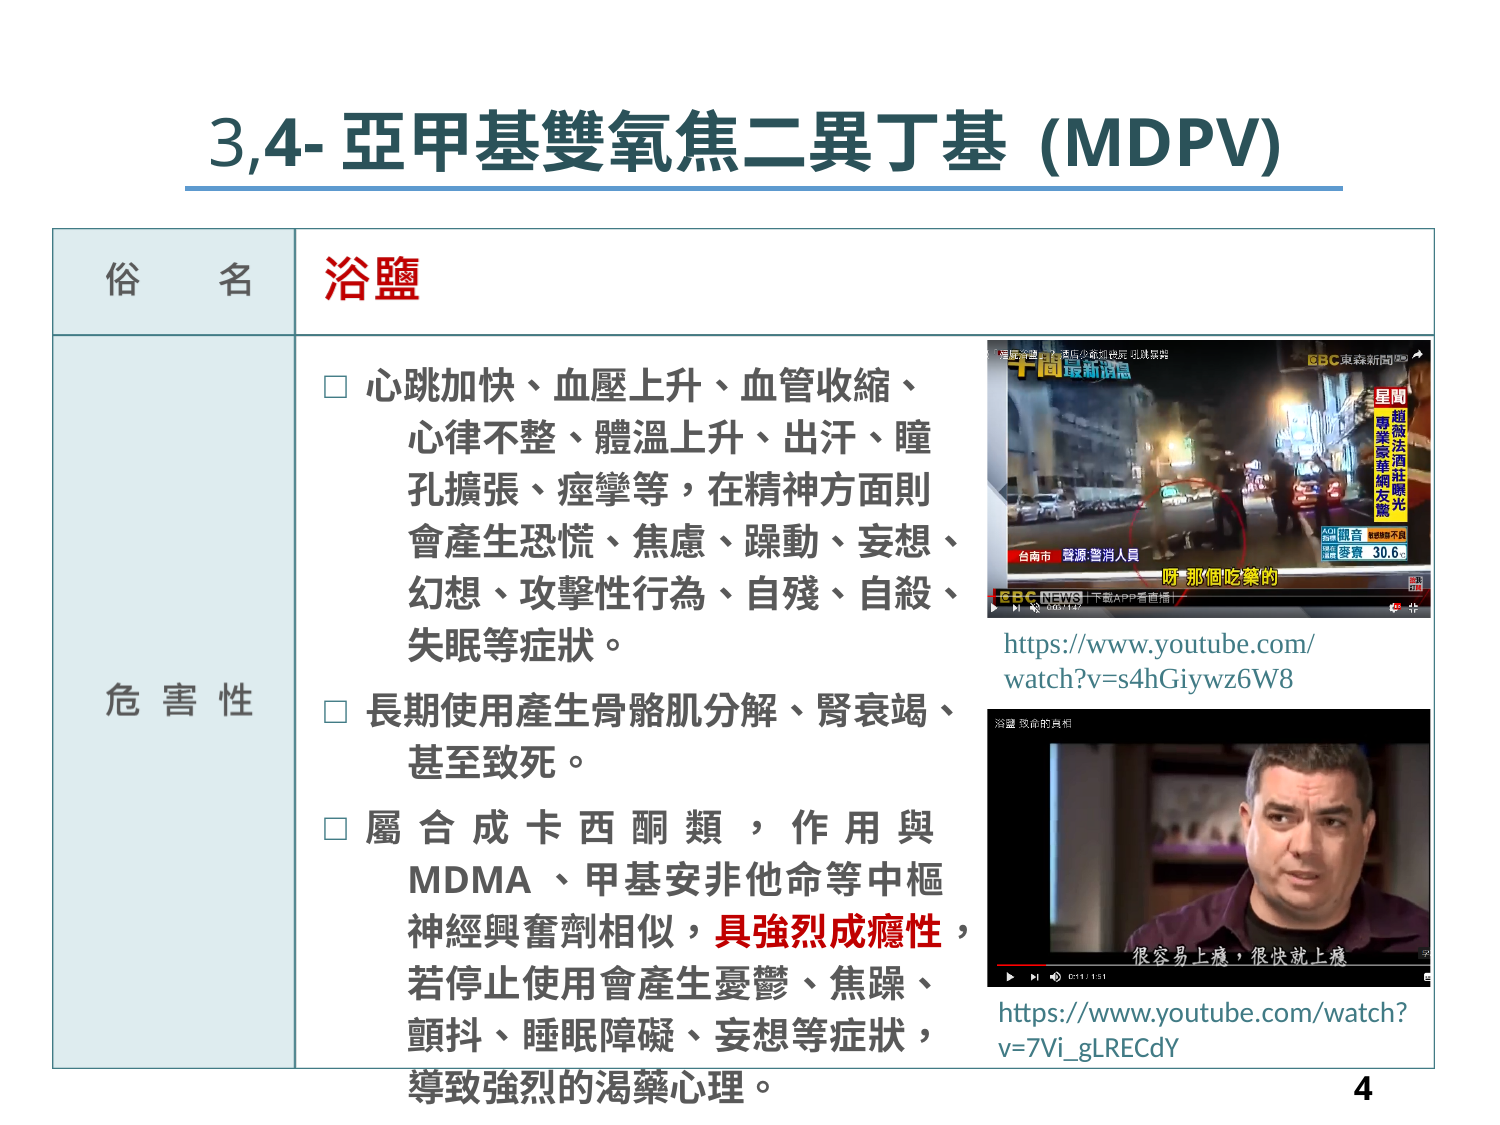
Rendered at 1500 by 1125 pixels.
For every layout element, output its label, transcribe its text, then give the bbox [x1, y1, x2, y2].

text_box 心跳加快、血壓上升、血管收縮、心律不整、體溫上升、出汗、瞳孔擴張、痙攣等，在精神方面則會產生恐慌、焦慮、躁動、妄想、幻想、攻擊性行為、自殘、自殺、失眠等症狀。 長期使用產生骨骼肌分解、腎衰竭、甚至致死。 屬合成卡西酮類，作用與MDMA、甲基安非他命等中樞神經興奮劑相似，具強烈成癮性，若停止使用會產生憂鬱、焦躁、顫抖、睡眠障礙、妄想等症狀，導致強烈的渴藥心理。 [286, 347, 959, 1117]
text_box https://www.youtube.com/watch?v=7Vi_gLRECdY [983, 986, 1432, 1071]
text_box https://www.youtube.com/watch?v=s4hGiywz6W8 [989, 618, 1413, 702]
text_box 4 [1338, 1059, 1500, 1120]
picture [52, 229, 1435, 1070]
text_box 3,4-亞甲基雙氧焦二異丁基 (MDPV) [194, 92, 1298, 187]
